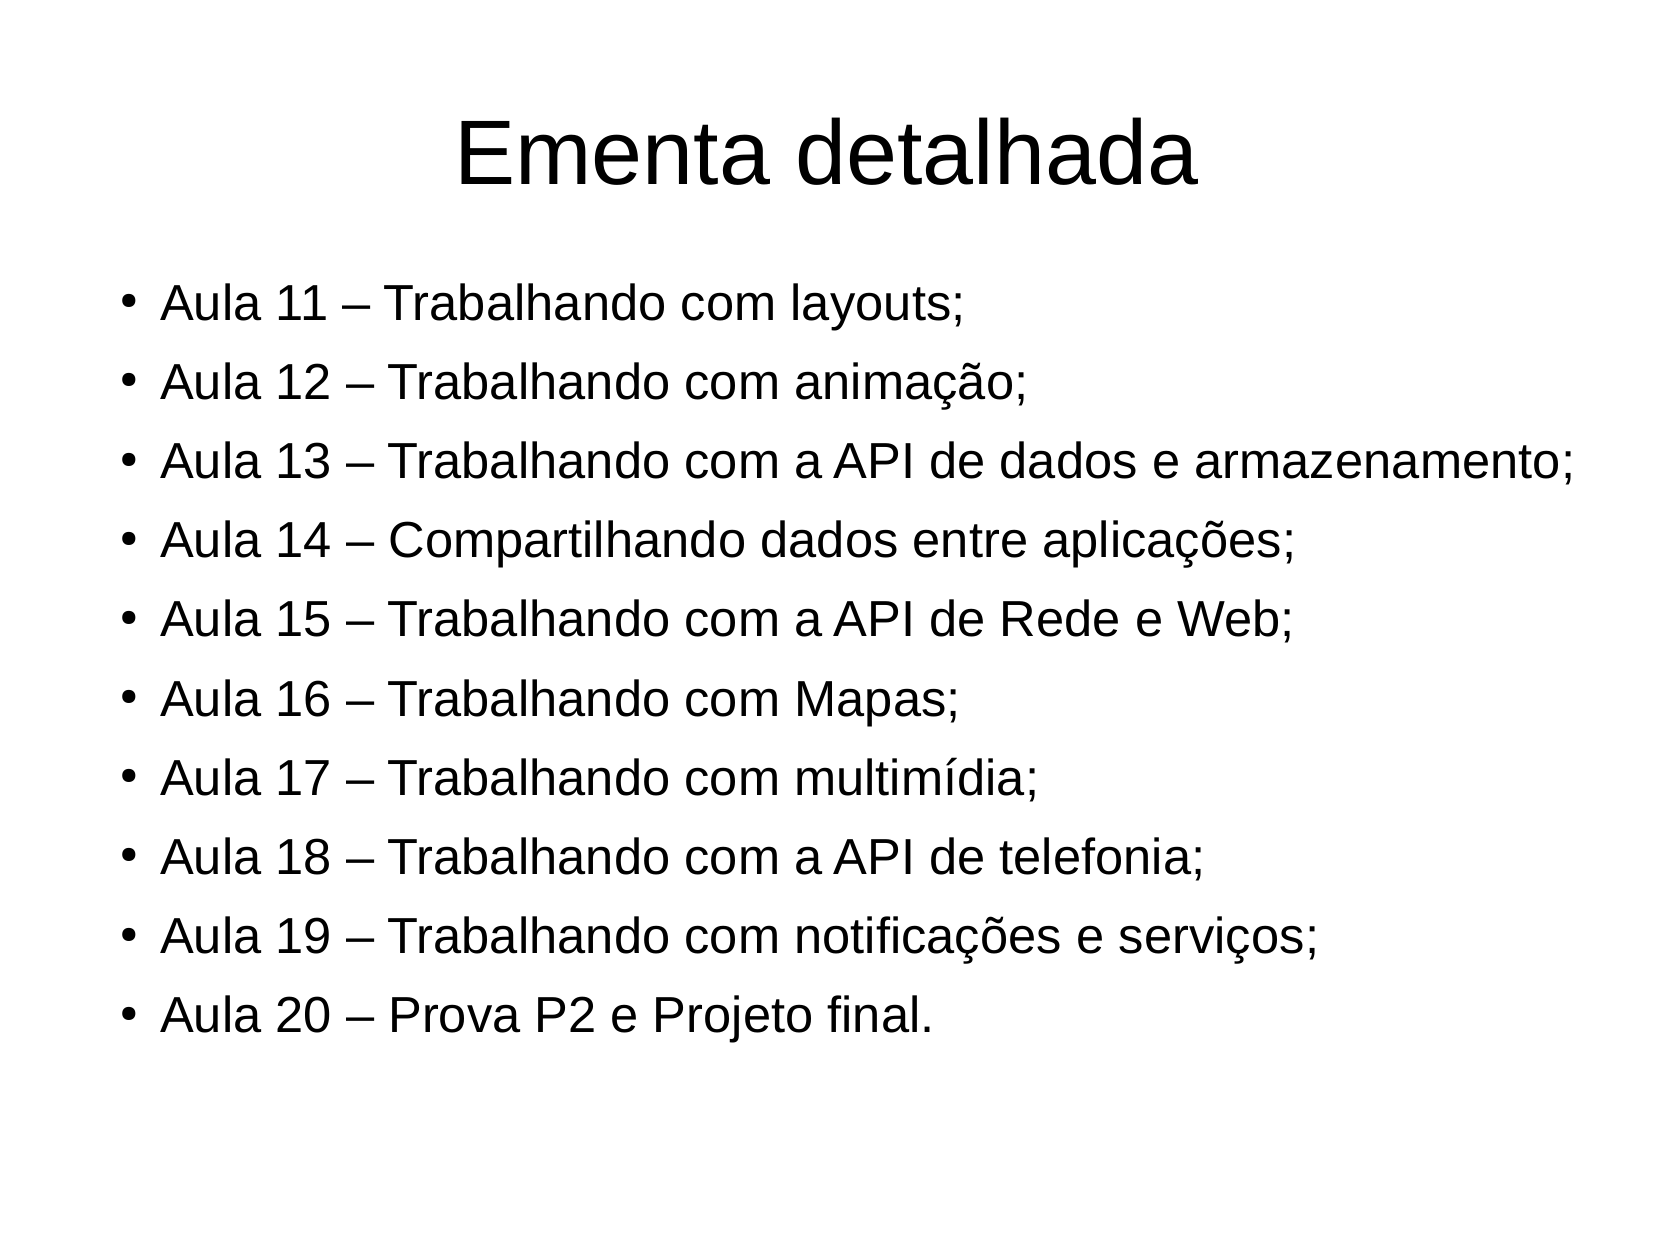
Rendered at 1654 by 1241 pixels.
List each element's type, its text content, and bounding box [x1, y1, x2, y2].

title Ementa detalhada [82, 56, 1571, 250]
list Aula 11 – Trabalhando com layouts; Aula 12 – Trabalhando com animação; Aula 13 – Trabalhando com a API de dados e armazenamento; Aula 14 – Compartilhando dados entre aplicações; Aula 15 – Trabalhando com a API de Rede e Web; Aula 16 – Trabalhando com Mapas; Aula 17 – Trabalhando com multimídia; Aula 18 – Trabalhando com a API de telefonia; Aula 19 – Trabalhando com notificações e serviços; Aula 20 – Prova P2 e Projeto final. [106, 274, 1595, 1093]
